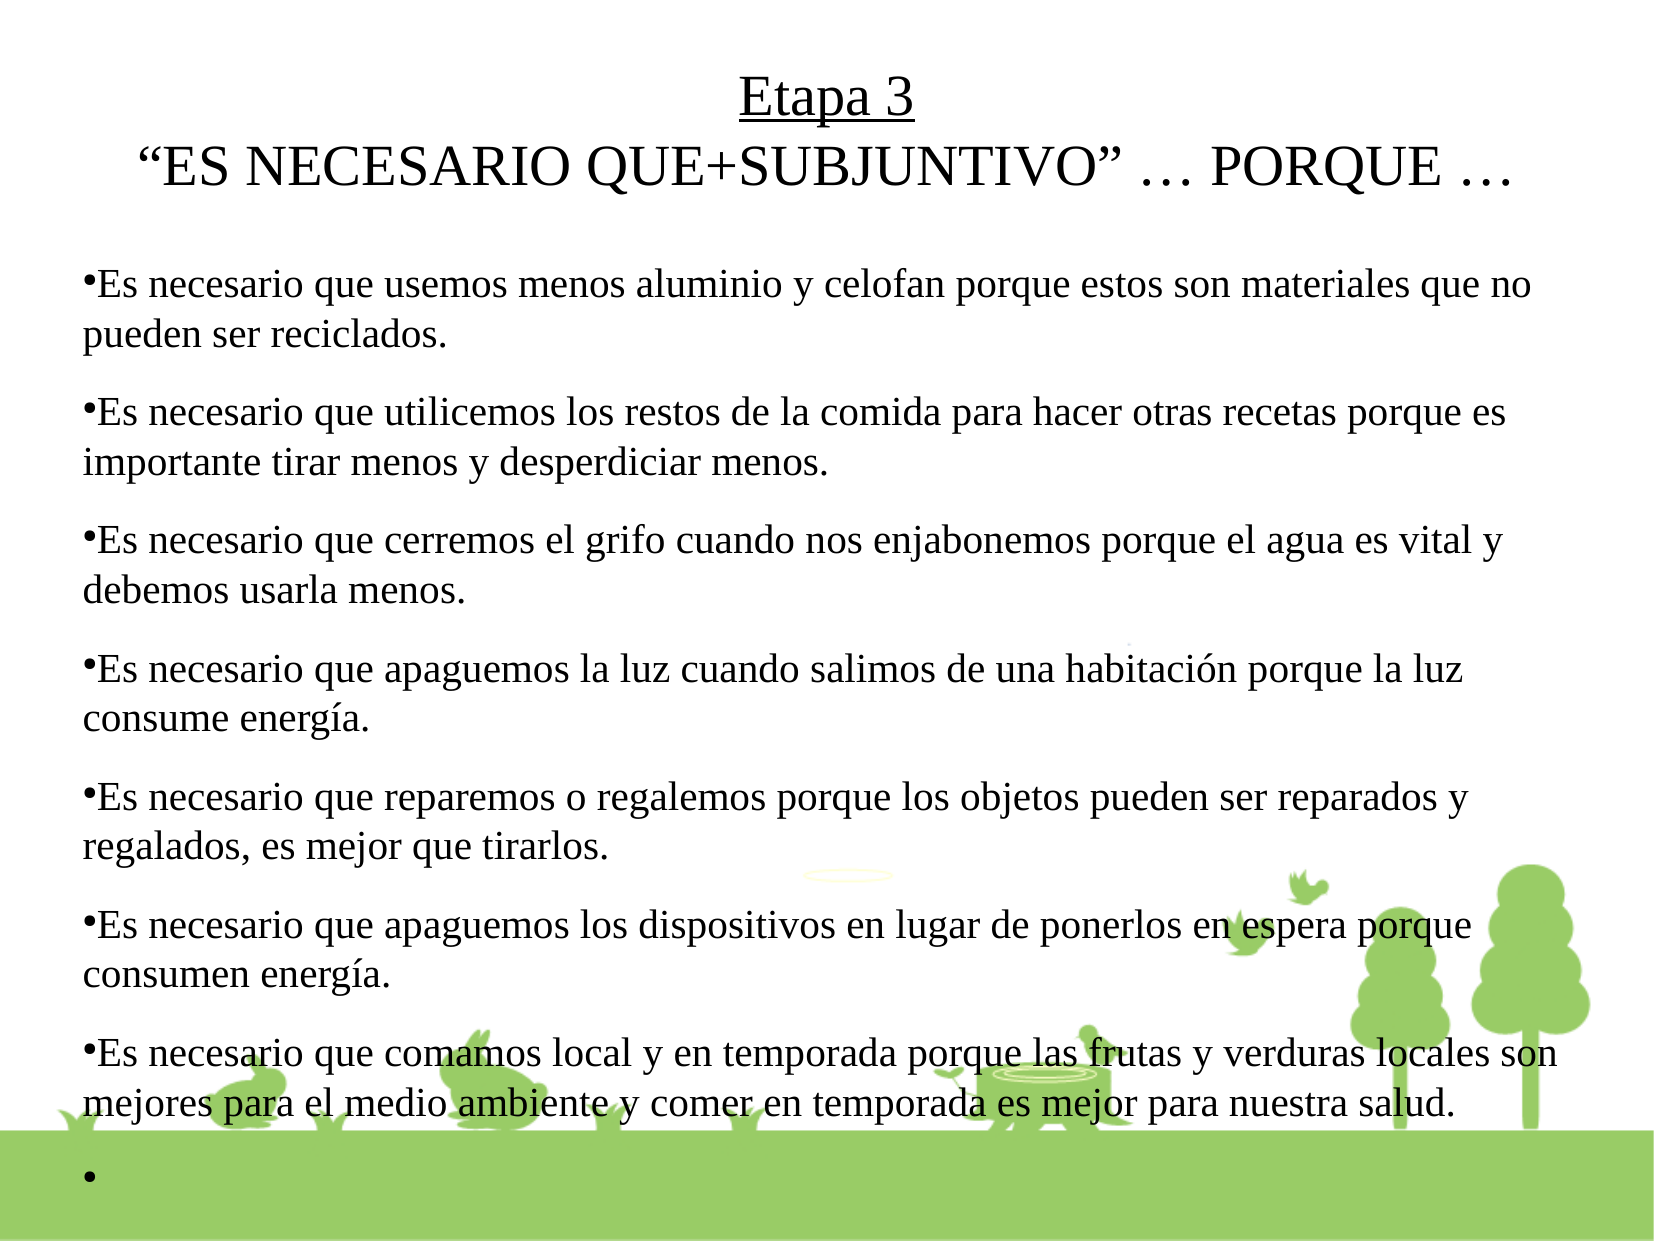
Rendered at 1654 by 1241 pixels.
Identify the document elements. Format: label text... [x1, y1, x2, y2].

list Es necesario que usemos menos aluminio y celofan porque estos son materiales que no pueden ser reciclados. Es necesario que utilicemos los restos de la comida para hacer otras recetas porque es importante tirar menos y desperdiciar menos. Es necesario que cerremos el grifo cuando nos enjabonemos porque el agua es vital y debemos usarla menos. Es necesario que apaguemos la luz cuando salimos de una habitación porque la luz consume energía. Es necesario que reparemos o regalemos porque los objetos pueden ser reparados y regalados, es mejor que tirarlos. Es necesario que apaguemos los dispositivos en lugar de ponerlos en espera porque consumen energía. Es necesario que comamos local y en temporada porque las frutas y verduras locales son mejores para el medio ambiente y comer en temporada es mejor para nuestra salud. [82, 256, 1571, 1241]
title Etapa 3 “ES NECESARIO QUE+SUBJUNTIVO” … PORQUE … [82, 23, 1571, 231]
